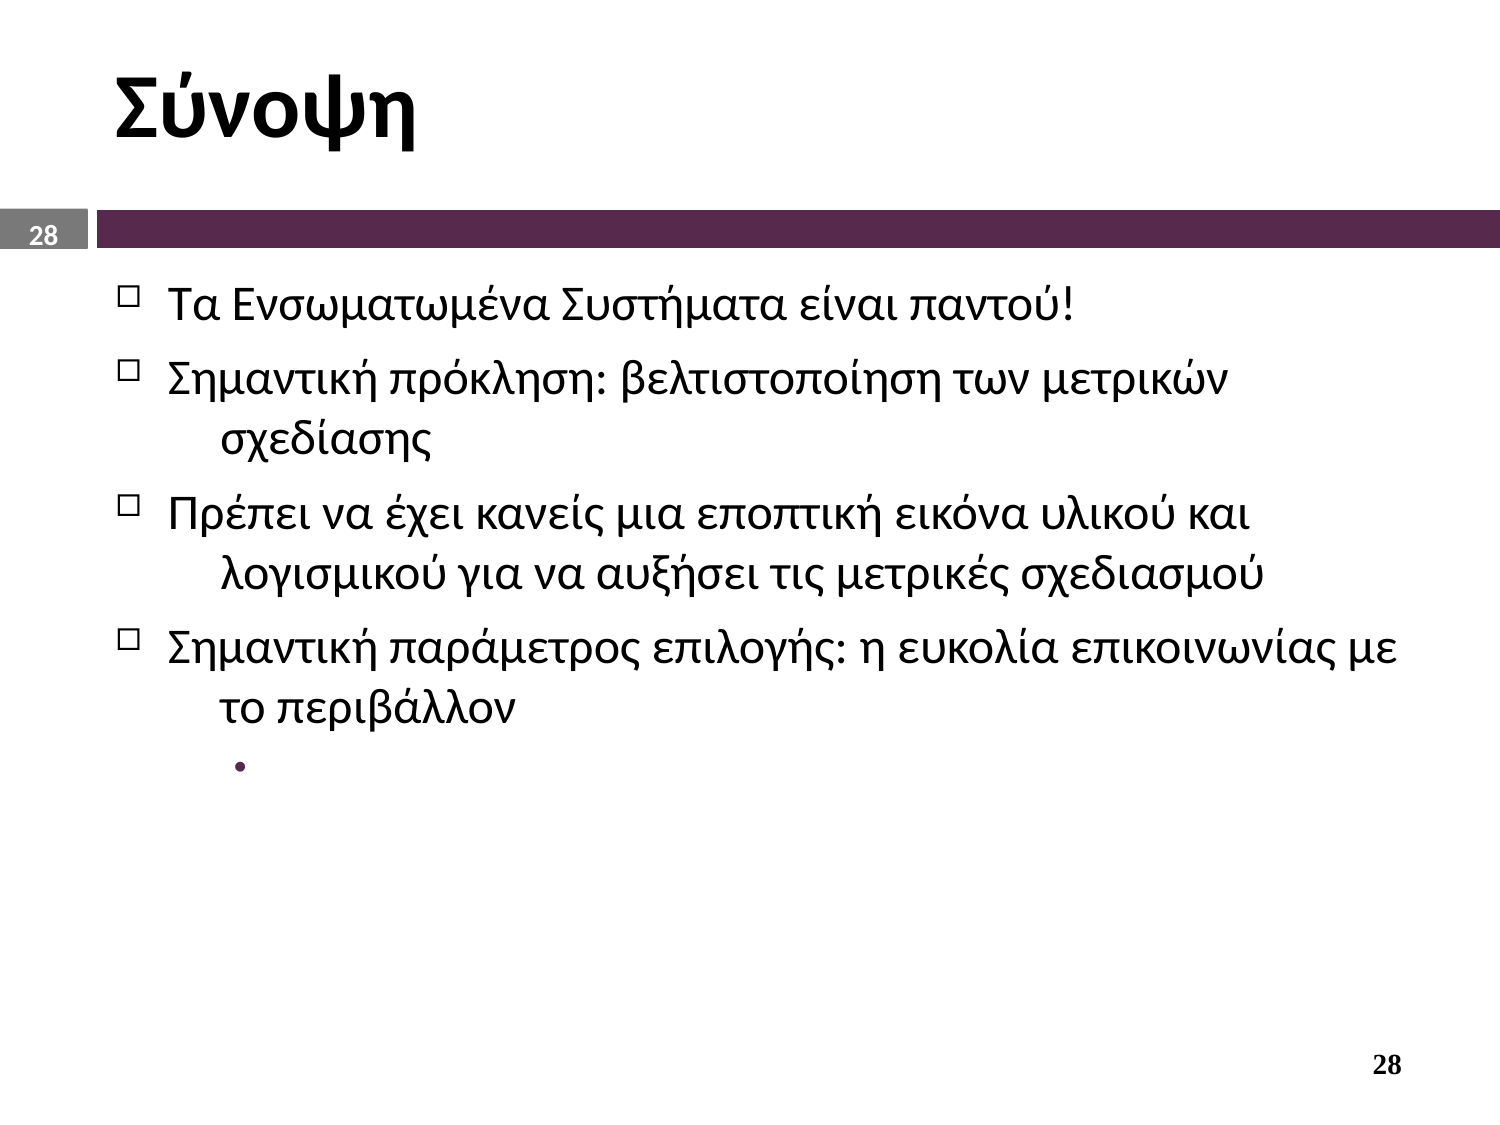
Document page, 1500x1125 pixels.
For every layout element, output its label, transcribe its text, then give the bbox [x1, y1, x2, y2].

title Σύνοψη [100, 19, 1438, 182]
list Τα Ενσωματωμένα Συστήματα είναι παντού! Σημαντική πρόκληση: βελτιστοποίηση των μετρικών σχεδίασης Πρέπει να έχει κανείς μια εποπτική εικόνα υλικού και λογισμικού για να αυξήσει τις μετρικές σχεδιασμού Σημαντική παράμετρος επιλογής: η ευκολία επικοινωνίας με το περιβάλλον [100, 262, 1438, 1000]
text_box [1312, 1025, 1463, 1101]
text_box [0, 208, 88, 249]
